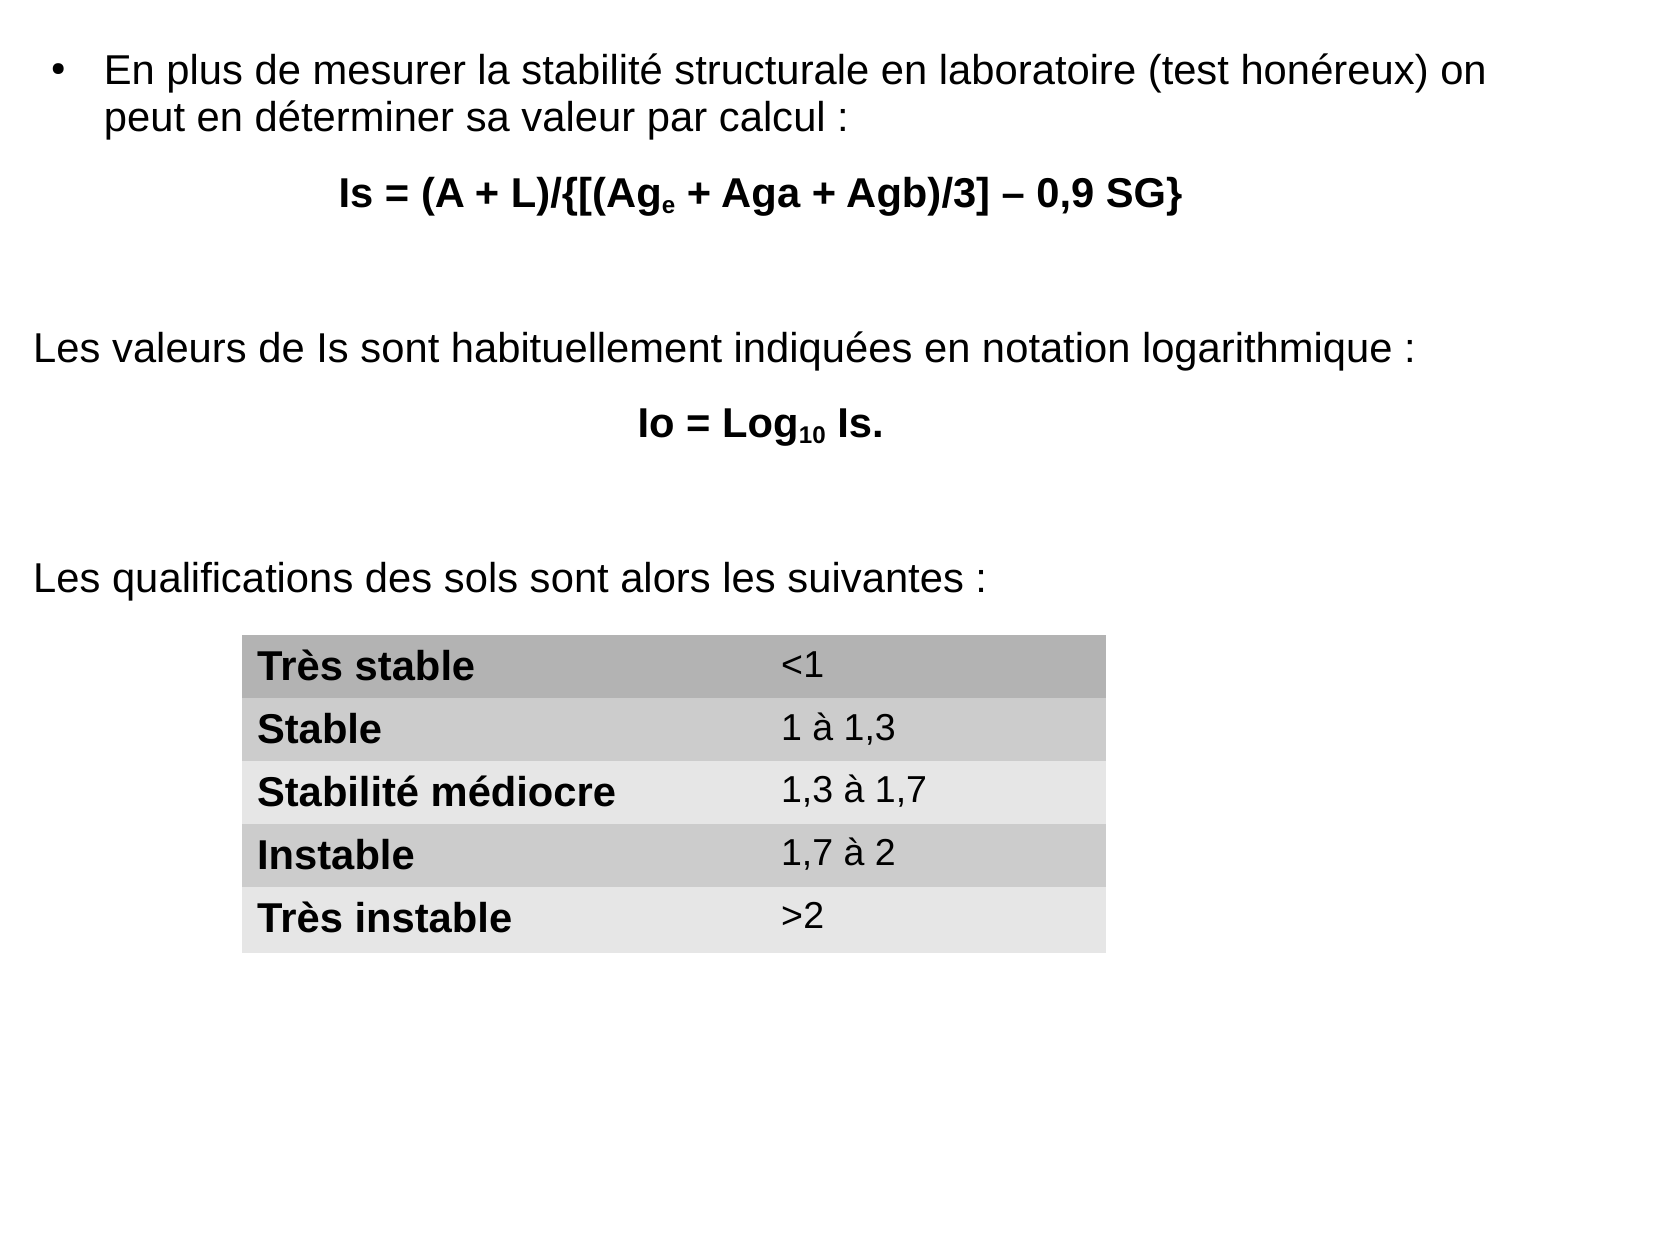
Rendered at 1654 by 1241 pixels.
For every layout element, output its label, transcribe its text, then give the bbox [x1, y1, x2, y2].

table_header Très stable [242, 635, 767, 698]
table_cell 1 à 1,3 [767, 698, 1106, 761]
table_cell Très instable [242, 887, 767, 953]
table_cell 1,3 à 1,7 [767, 761, 1106, 824]
table_cell 1,7 à 2 [767, 824, 1106, 887]
table_header <1 [767, 635, 1106, 698]
table_cell >2 [767, 887, 1106, 953]
table_cell Stable [242, 698, 767, 761]
list En plus de mesurer la stabilité structurale en laboratoire (test honéreux) on peut en déterminer sa valeur par calcul : Is = (A + L)/{[(Age + Aga + Agb)/3] – 0,9 SG} Les valeurs de Is sont habituellement indiquées en notation logarithmique : Io = Log10 Is. Les qualifications des sols sont alors les suivantes : [33, 47, 1489, 1010]
table_cell Instable [242, 824, 767, 887]
table_cell Stabilité médiocre [242, 761, 767, 824]
